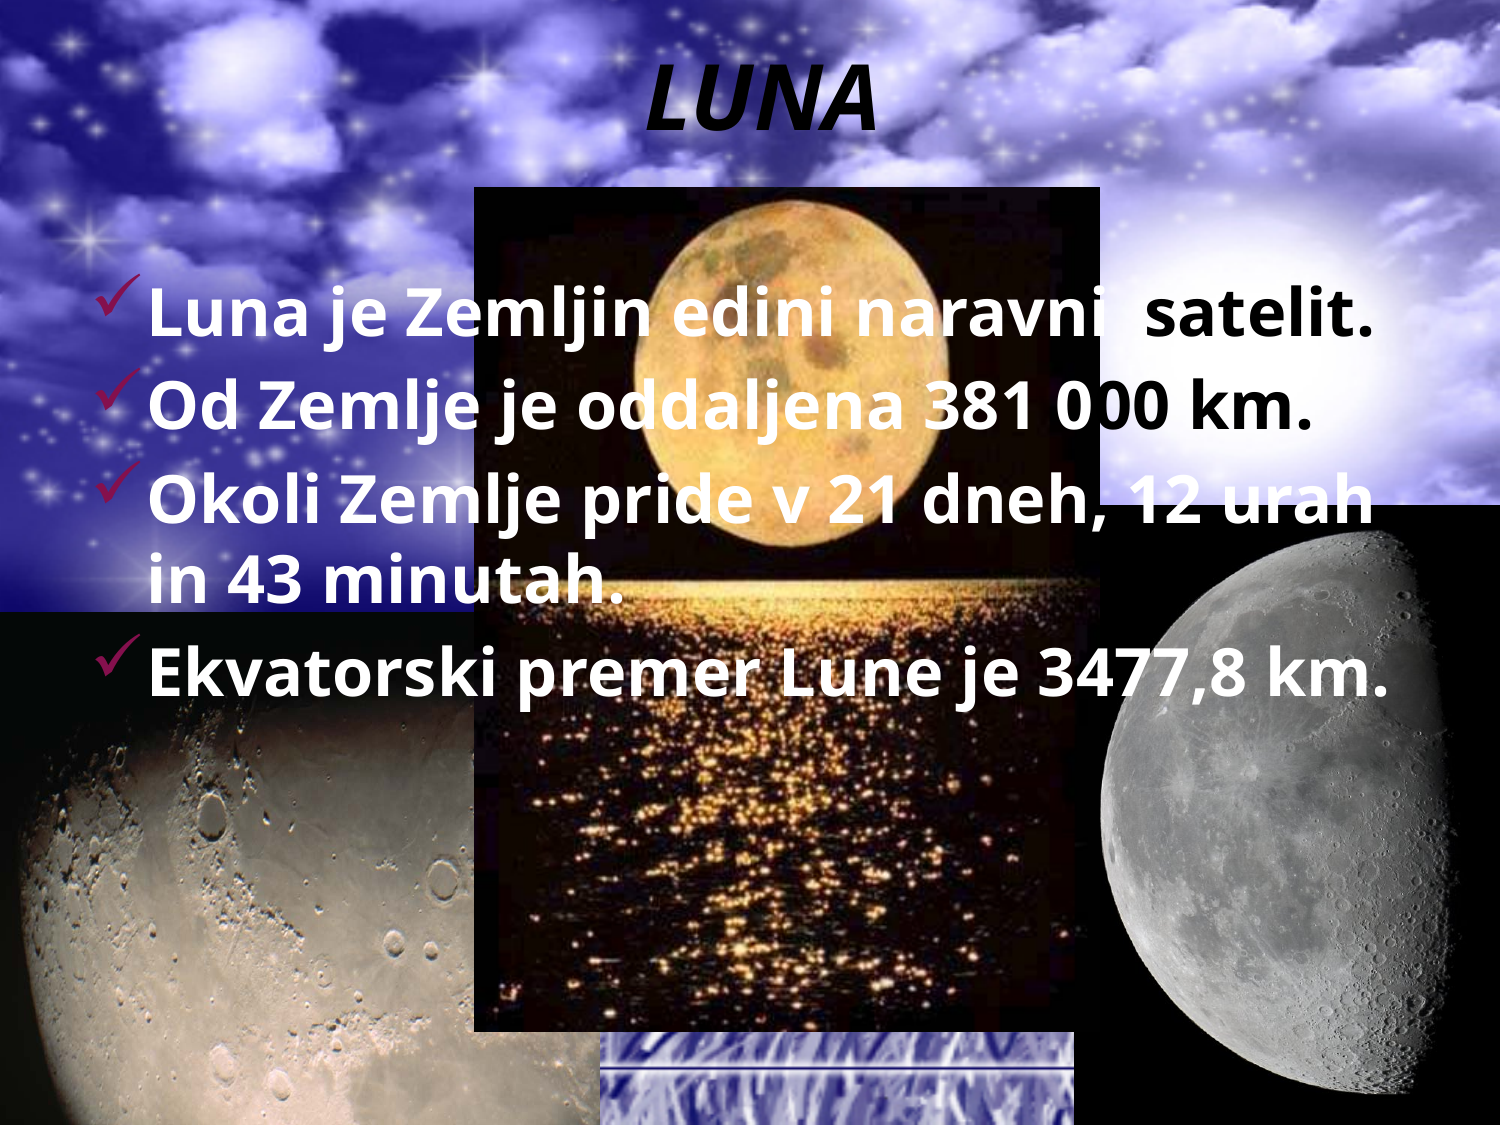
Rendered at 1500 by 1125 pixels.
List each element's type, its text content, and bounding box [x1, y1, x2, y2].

title LUNA [525, 0, 1000, 188]
list Luna je Zemljin edini naravni satelit. Od Zemlje je oddaljena 381 000 km. Okoli Zemlje pride v 21 dneh, 12 urah in 43 minutah. Ekvatorski premer Lune je 3477,8 km. [75, 262, 1425, 1005]
picture [0, 0, 1500, 1125]
